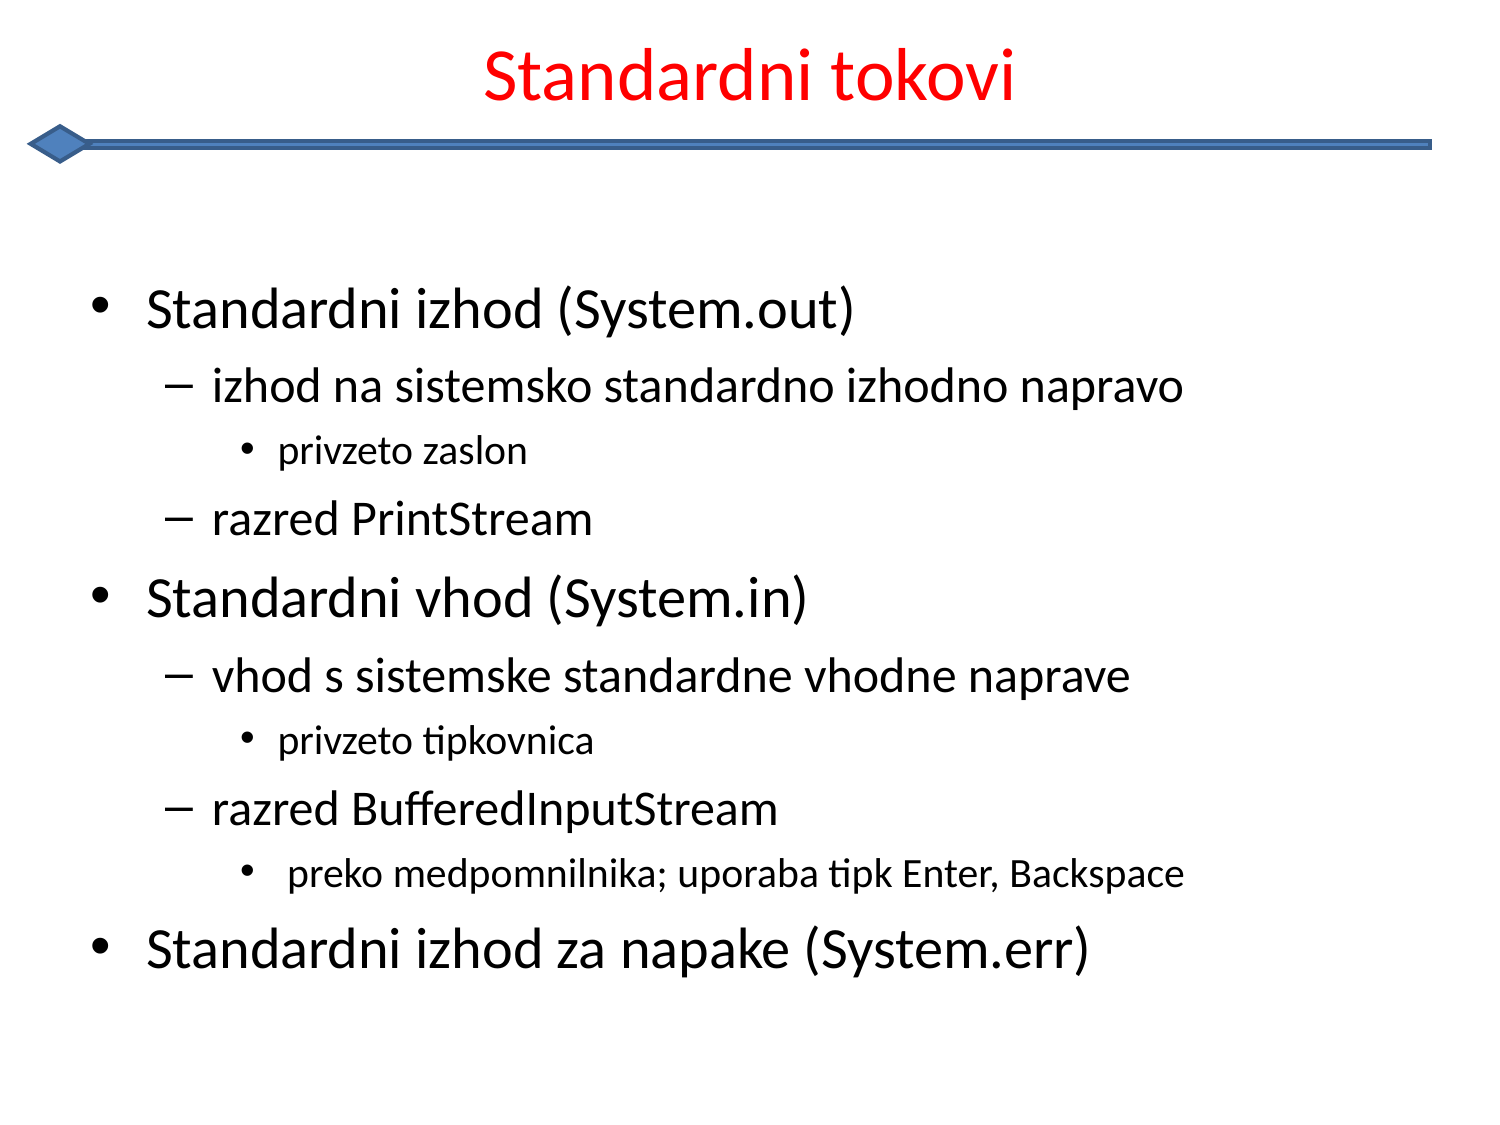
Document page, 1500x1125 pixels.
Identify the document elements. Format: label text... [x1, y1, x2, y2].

title Standardni tokovi [0, 0, 1500, 141]
list Standardni izhod (System.out) izhod na sistemsko standardno izhodno napravo privzeto zaslon razred PrintStream Standardni vhod (System.in) vhod s sistemske standardne vhodne naprave privzeto tipkovnica razred BufferedInputStream preko medpomnilnika; uporaba tipk Enter, Backspace Standardni izhod za napake (System.err) [75, 262, 1426, 1073]
